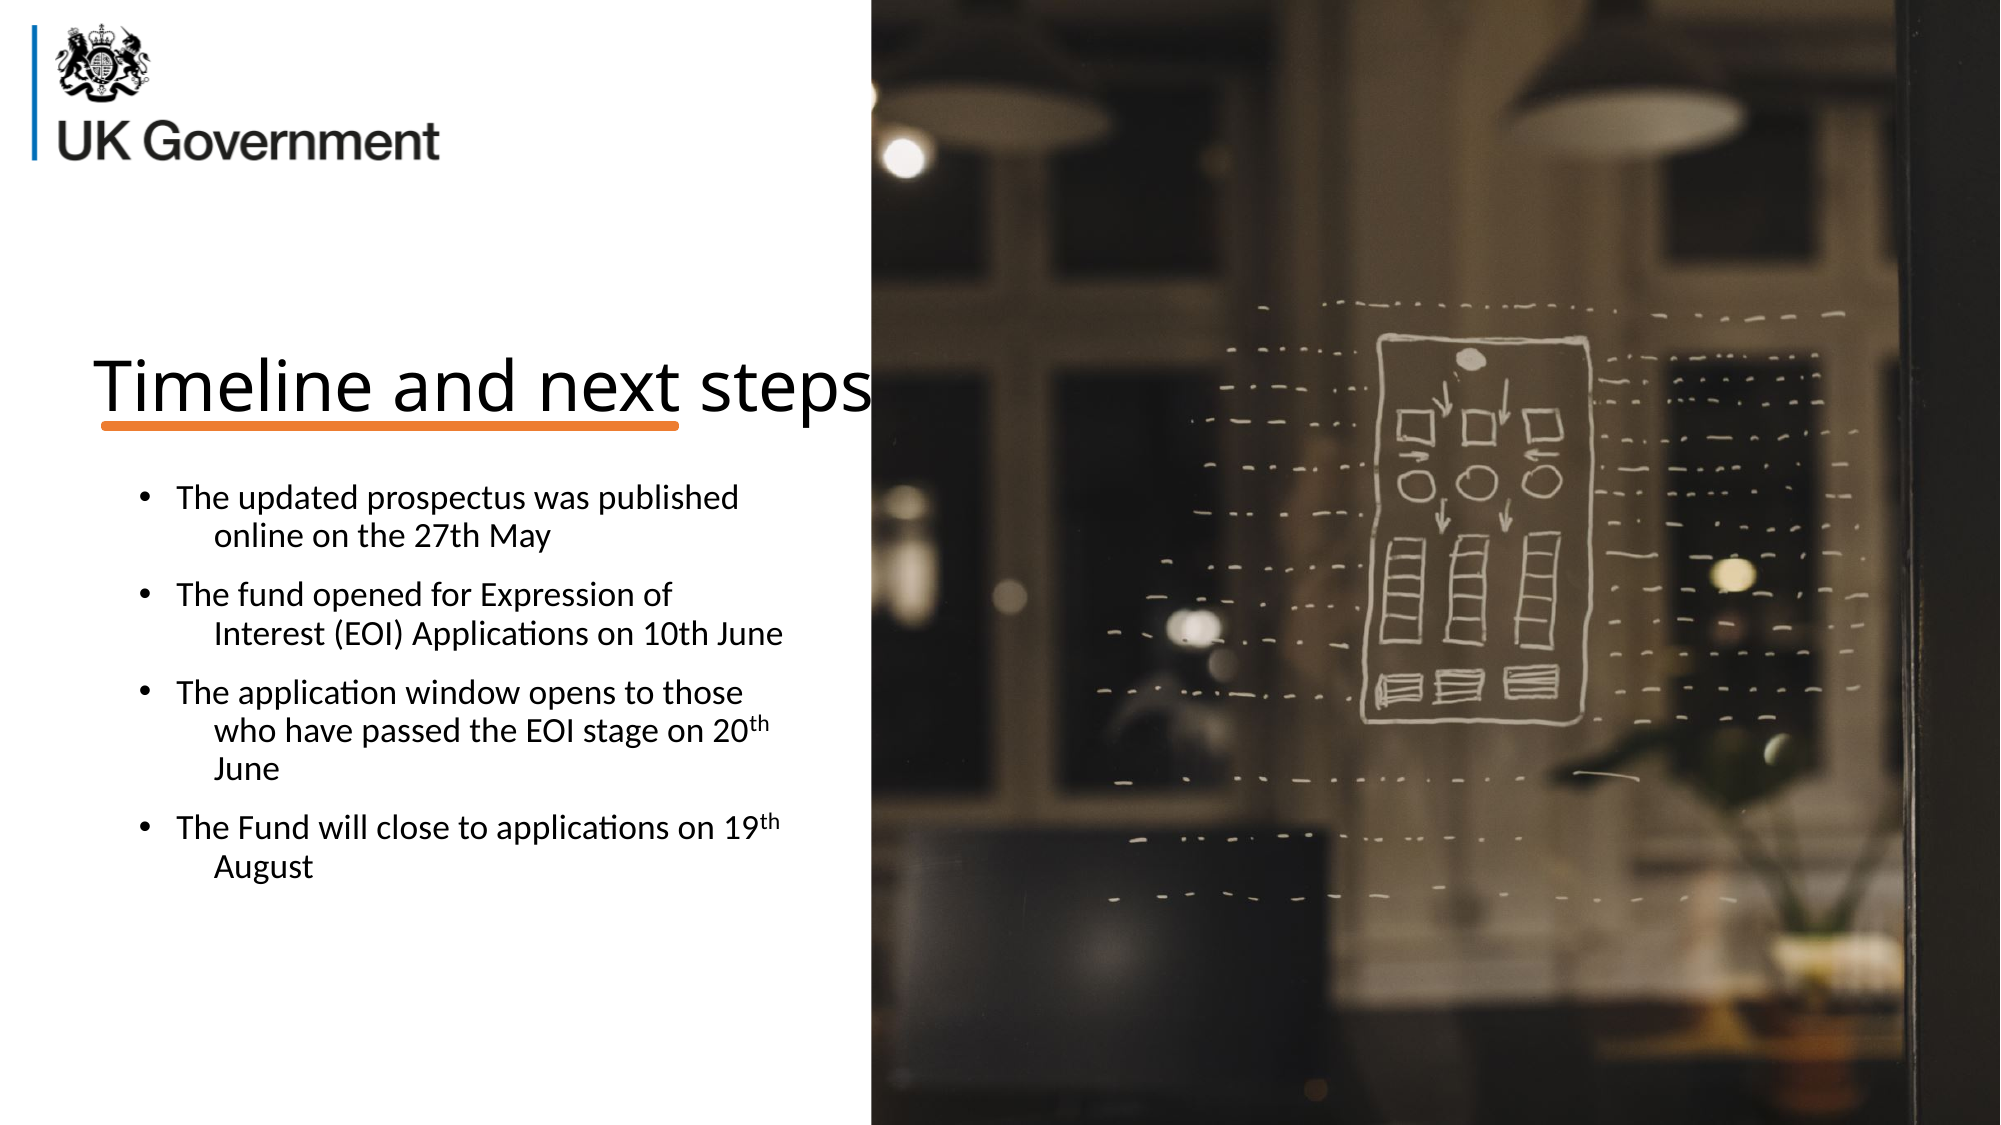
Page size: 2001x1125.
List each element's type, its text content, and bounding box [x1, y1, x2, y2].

picture [15, 8, 490, 195]
picture [871, 0, 2000, 1125]
text_box [0, 0, 871, 1125]
title Timeline and next steps [78, 312, 871, 435]
list The updated prospectus was published online on the 27th May The fund opened for Expression of Interest (EOI) Applications on 10th June The application window opens to those who have passed the EOI stage on 20th June The Fund will close to applications on 19th August [105, 471, 802, 1016]
